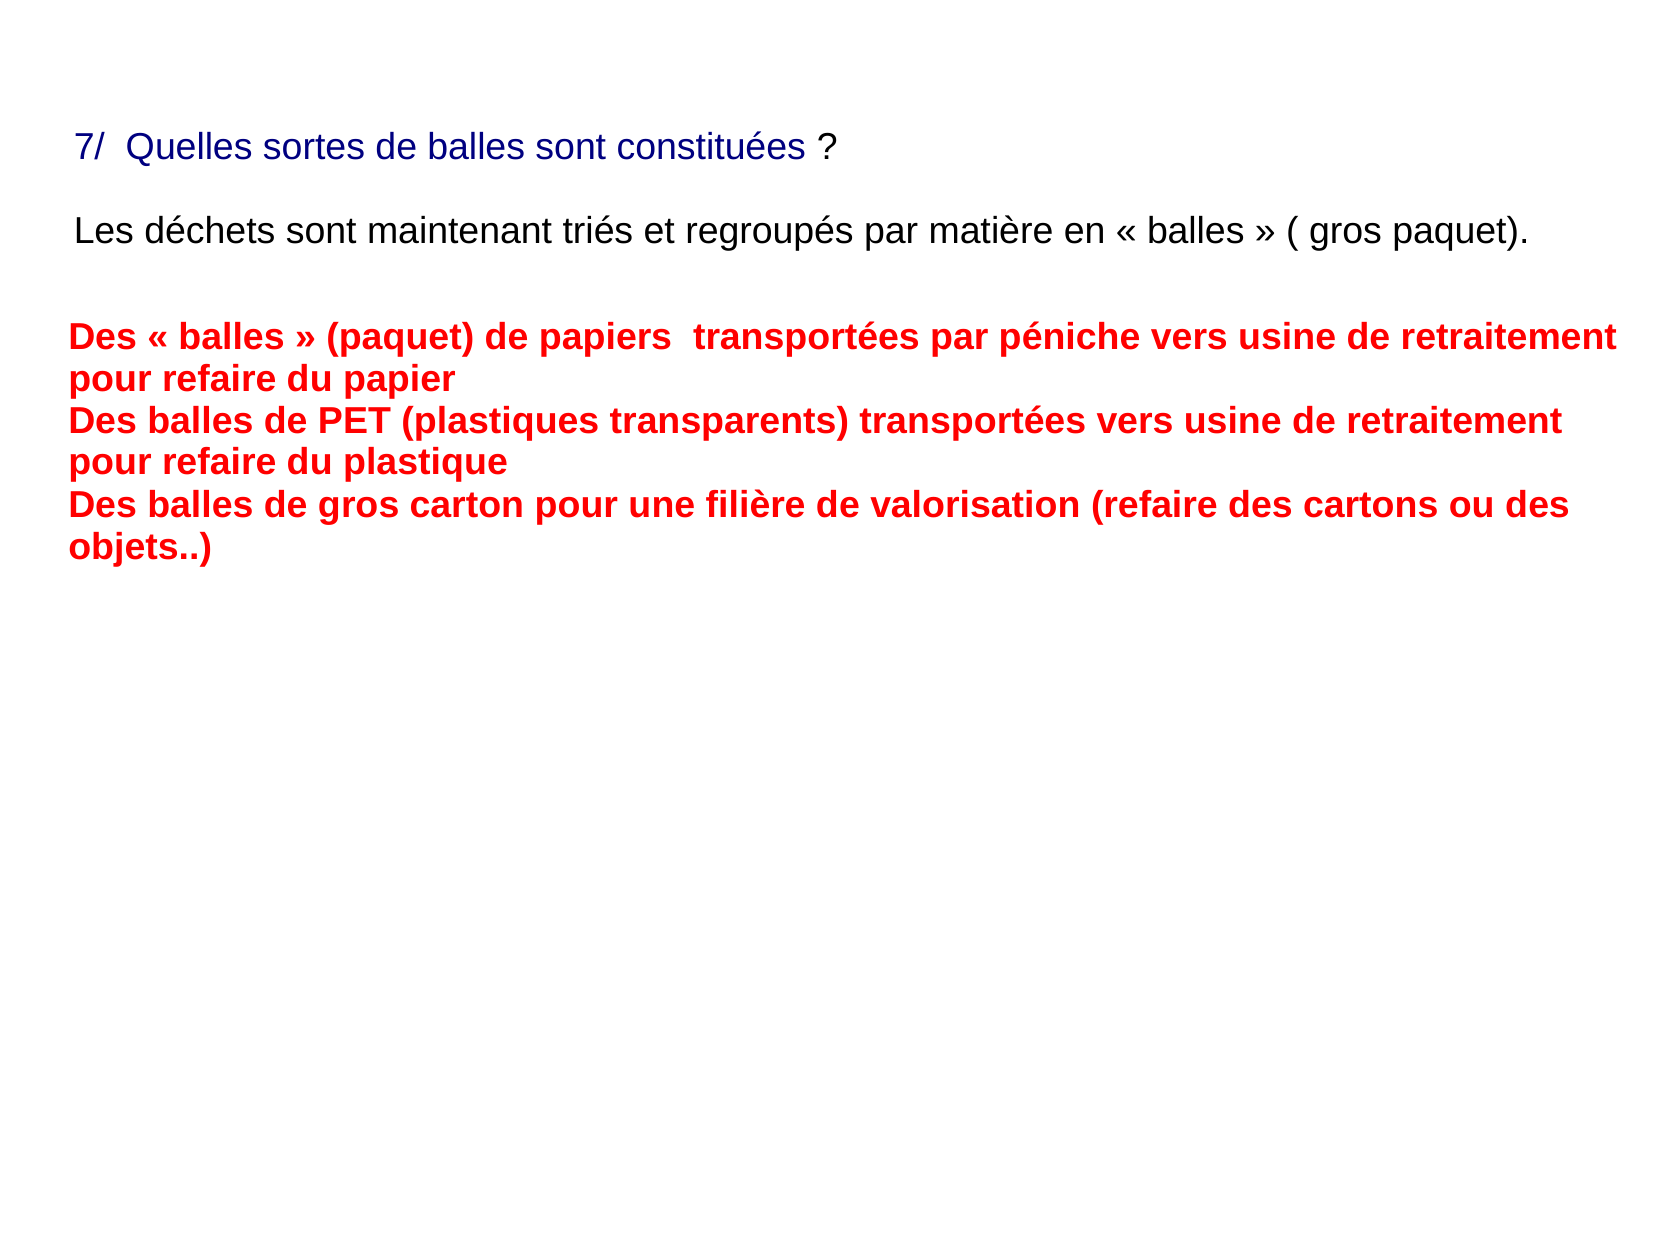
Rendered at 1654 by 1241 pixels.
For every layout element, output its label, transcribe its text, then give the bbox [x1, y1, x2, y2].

text_box Des « balles » (paquet) de papiers transportées par péniche vers usine de retraitement pour refaire du papier Des balles de PET (plastiques transparents) transportées vers usine de retraitement pour refaire du plastique Des balles de gros carton pour une filière de valorisation (refaire des cartons ou des objets..) [53, 265, 1654, 582]
text_box 7/ Quelles sortes de balles sont constituées ? Les déchets sont maintenant triés et regroupés par matière en « balles » ( gros paquet). [59, 118, 1654, 265]
